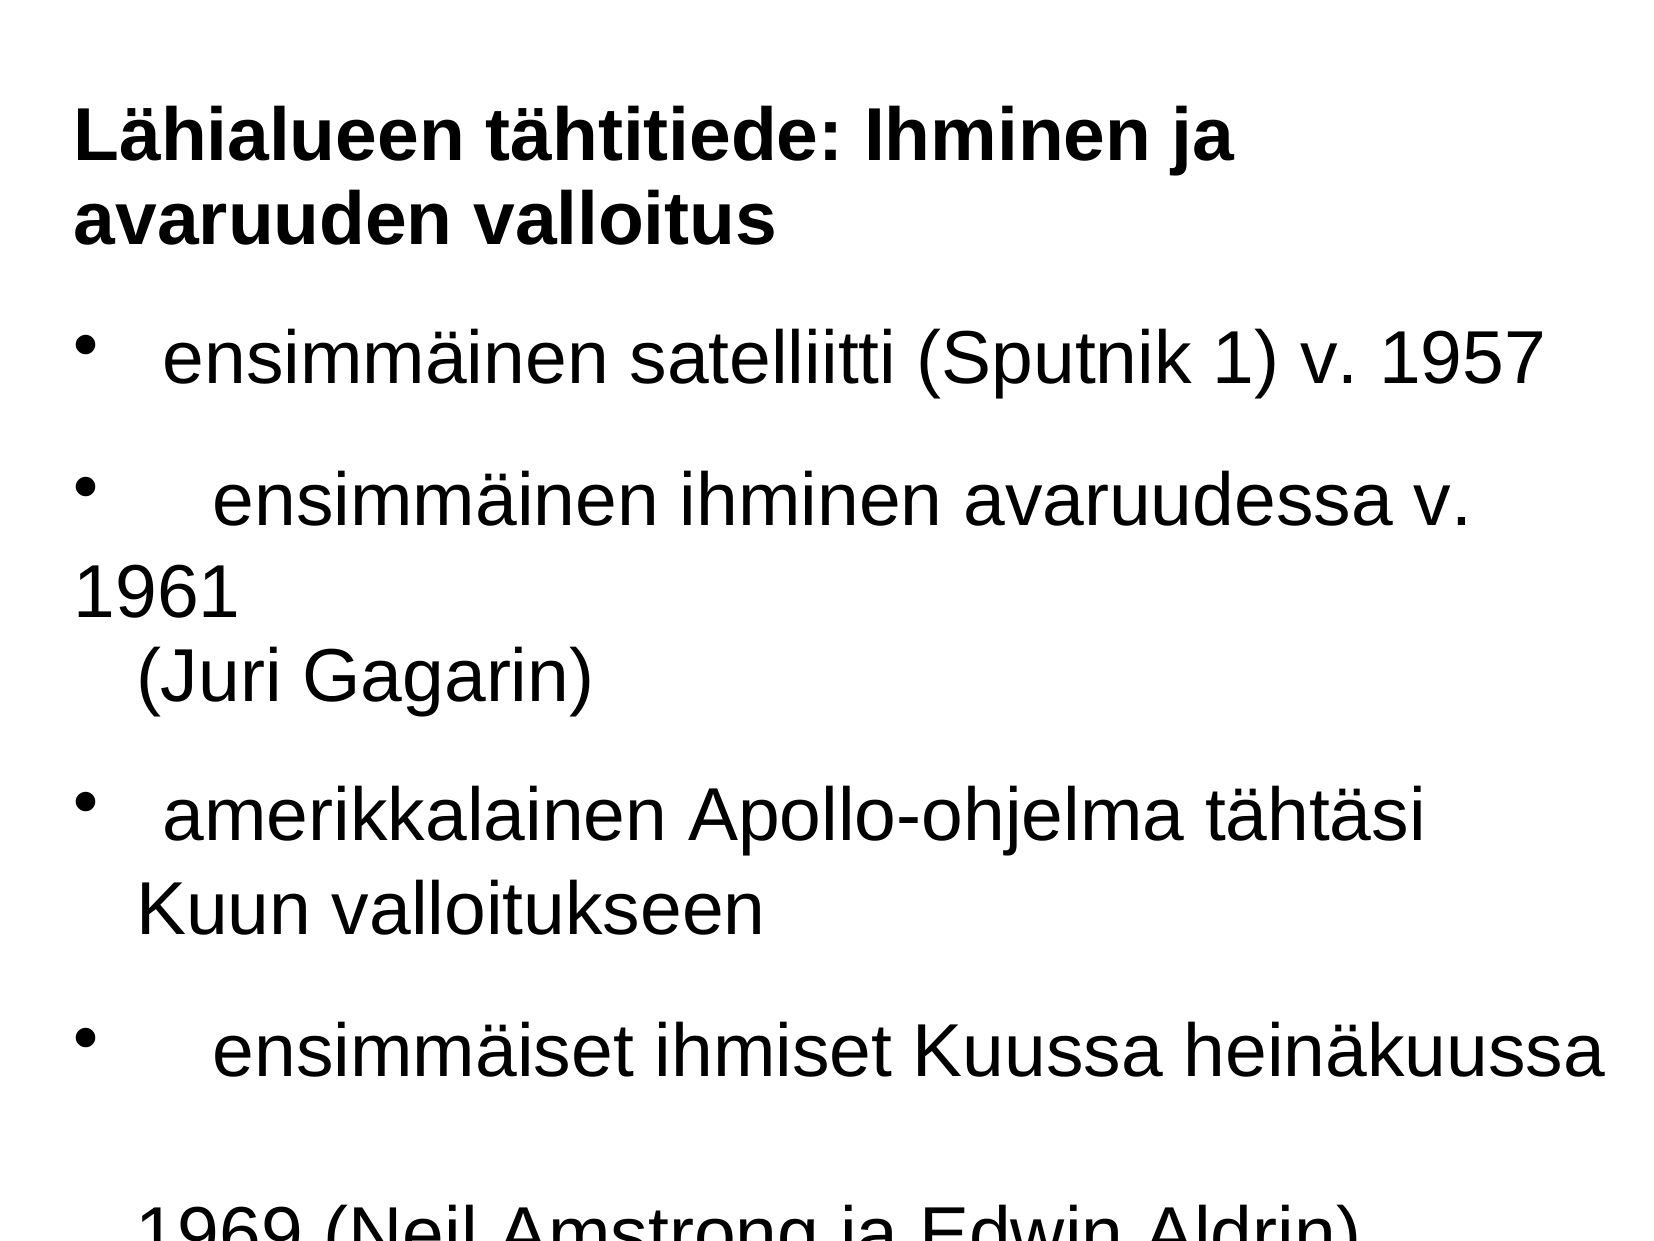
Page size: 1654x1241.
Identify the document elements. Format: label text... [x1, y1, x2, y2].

text_box Lähialueen tähtitiede: Ihminen ja avaruuden valloitus ensimmäinen satelliitti (Sputnik 1) v. 1957 ensimmäinen ihminen avaruudessa v. 1961 (Juri Gagarin) amerikkalainen Apollo-ohjelma tähtäsi Kuun valloitukseen ensimmäiset ihmiset Kuussa heinäkuussa 1969 (Neil Amstrong ja Edwin Aldrin) [58, 81, 1630, 981]
